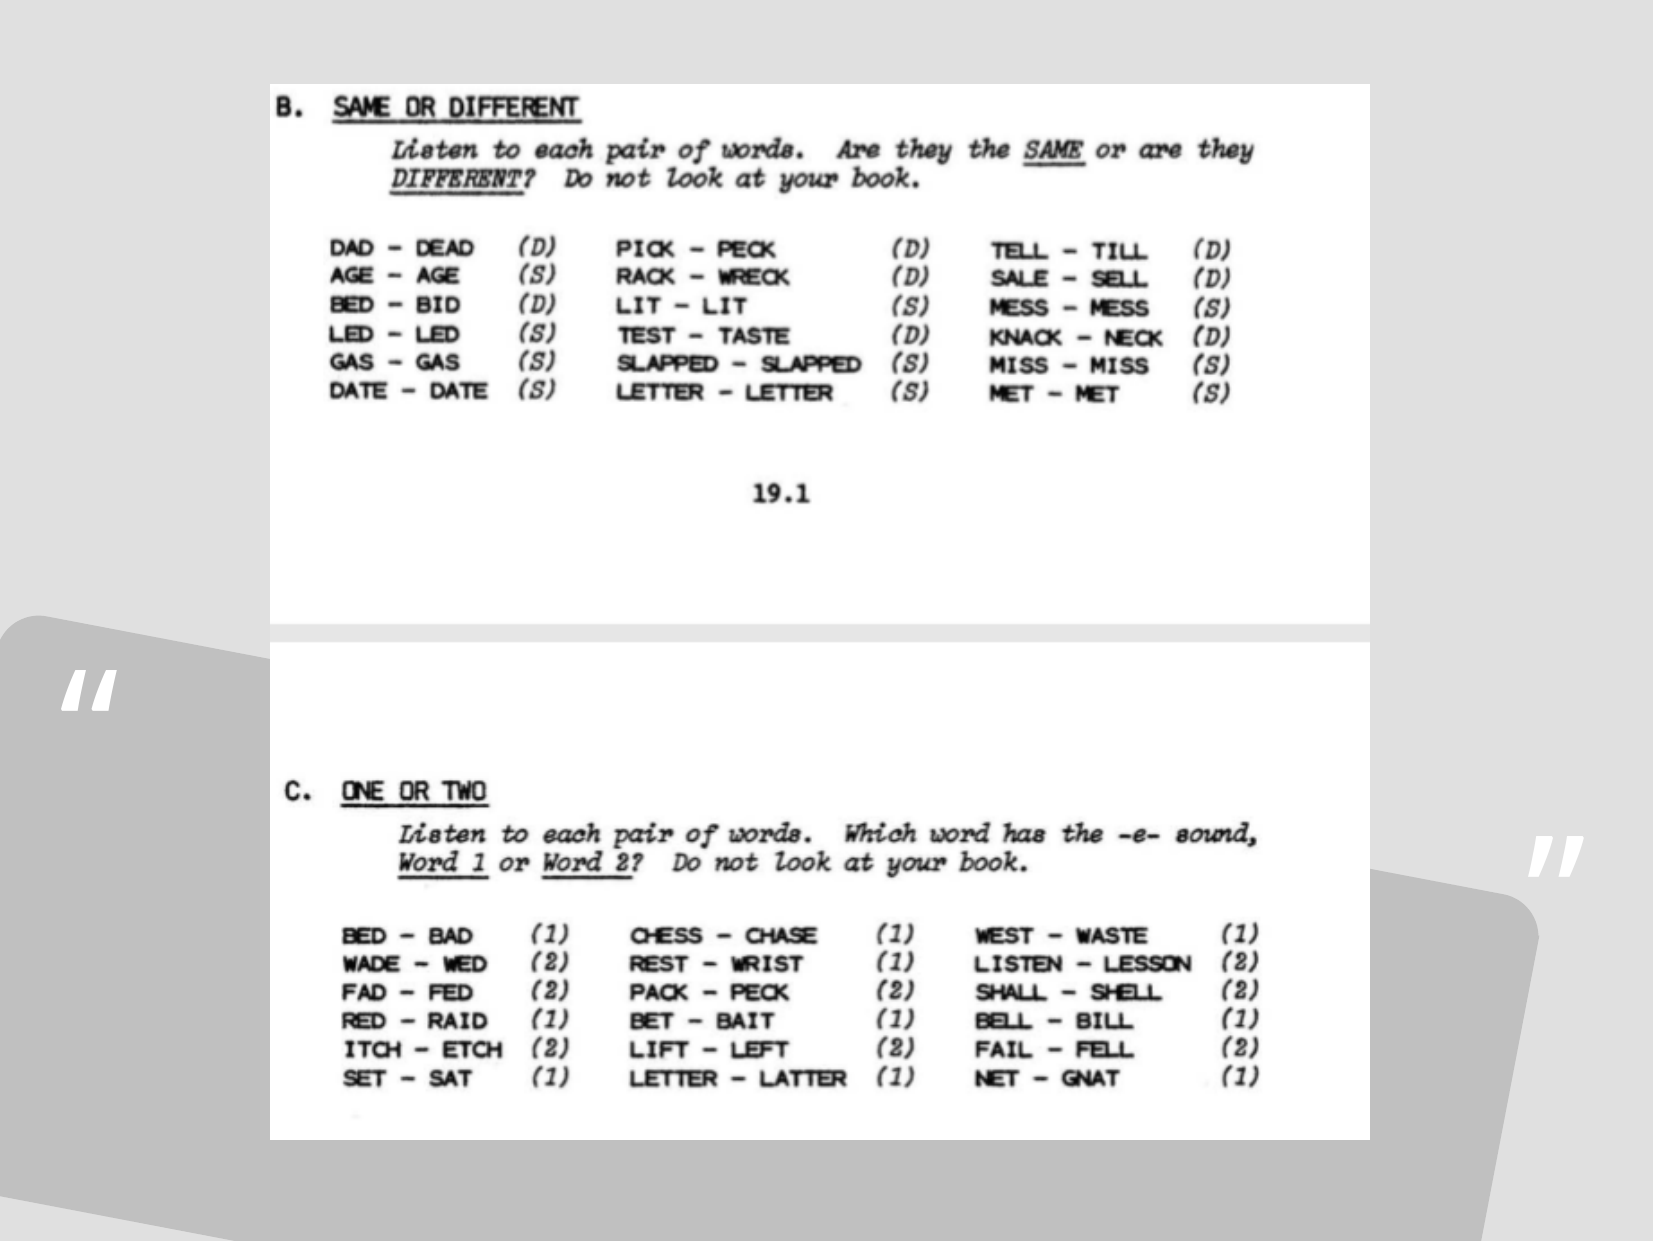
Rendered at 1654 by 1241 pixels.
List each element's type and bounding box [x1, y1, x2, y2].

picture [270, 85, 1370, 1141]
text_box [1151, 1004, 1624, 1161]
